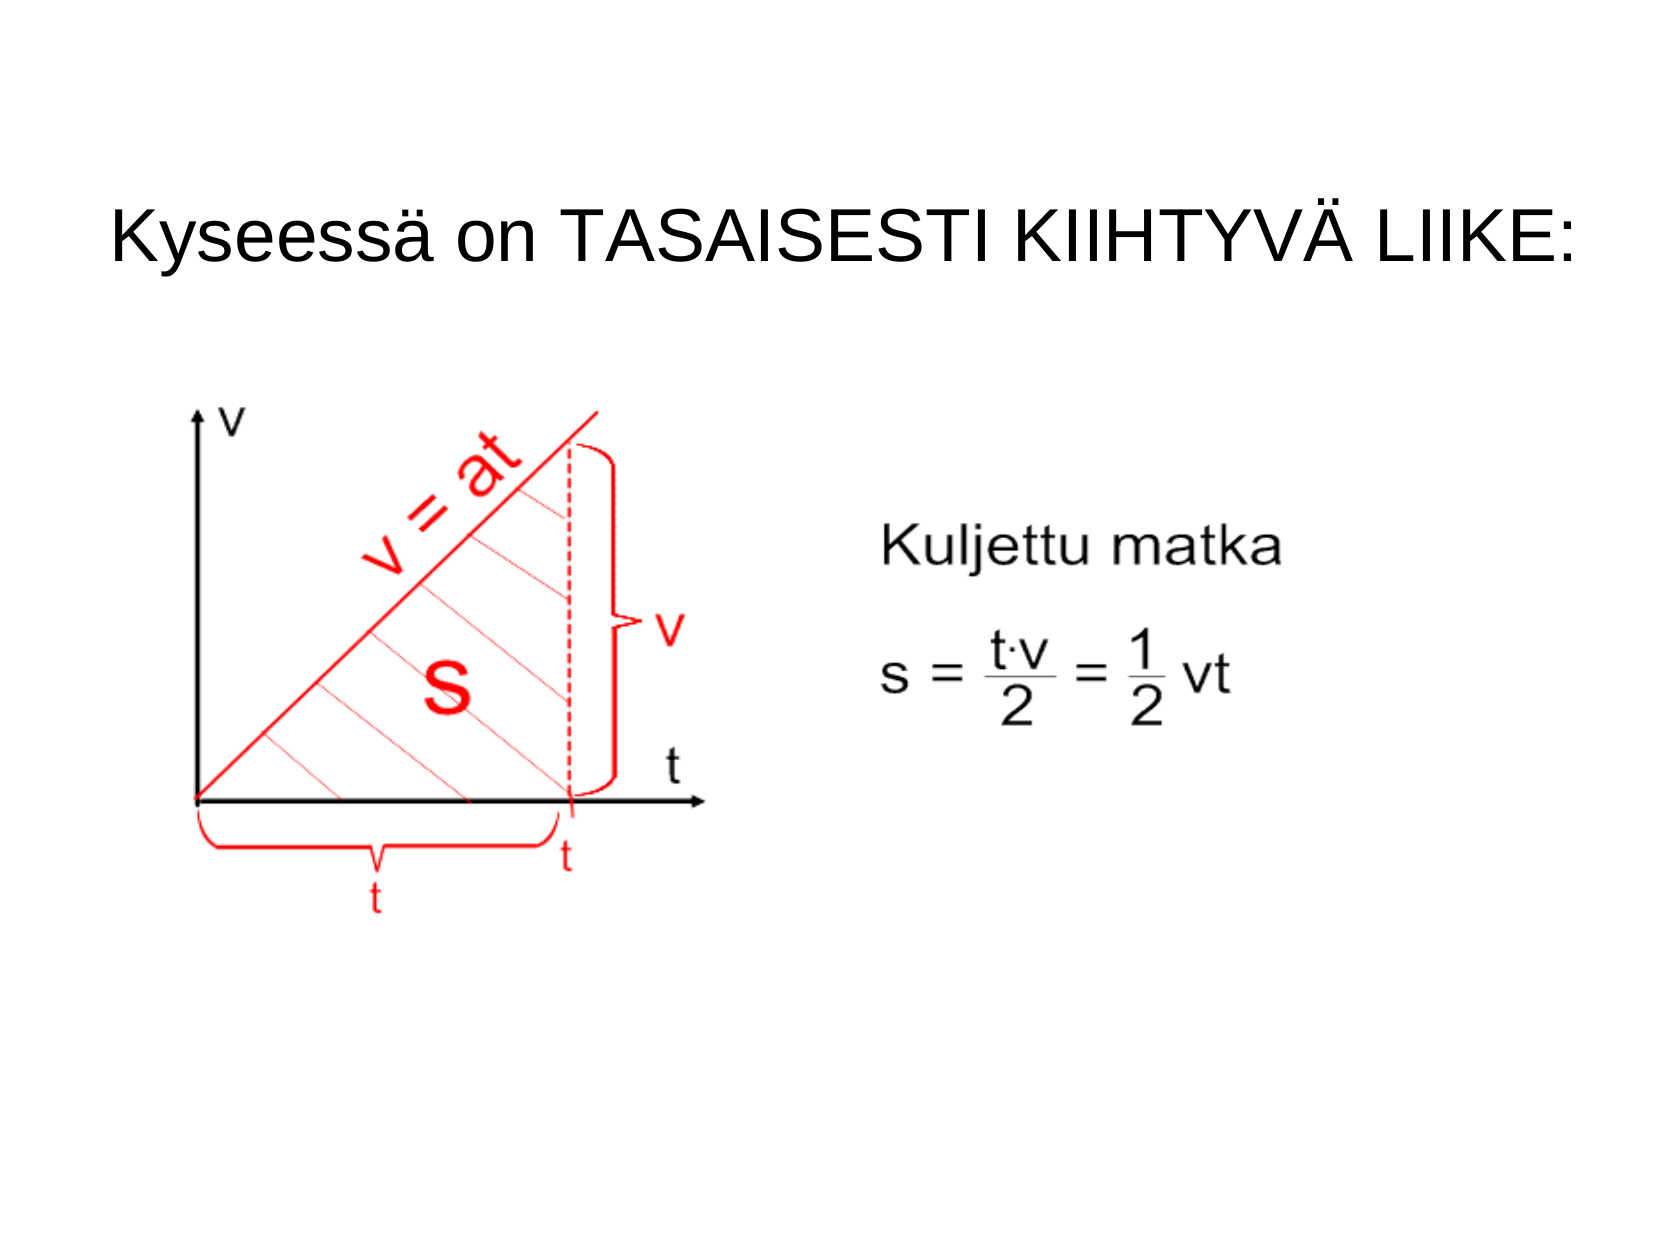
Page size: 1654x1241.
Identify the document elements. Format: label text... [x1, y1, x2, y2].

picture [122, 310, 782, 971]
text_box Kyseessä on TASAISESTI KIIHTYVÄ LIIKE: [94, 178, 1595, 284]
picture [826, 472, 1338, 762]
